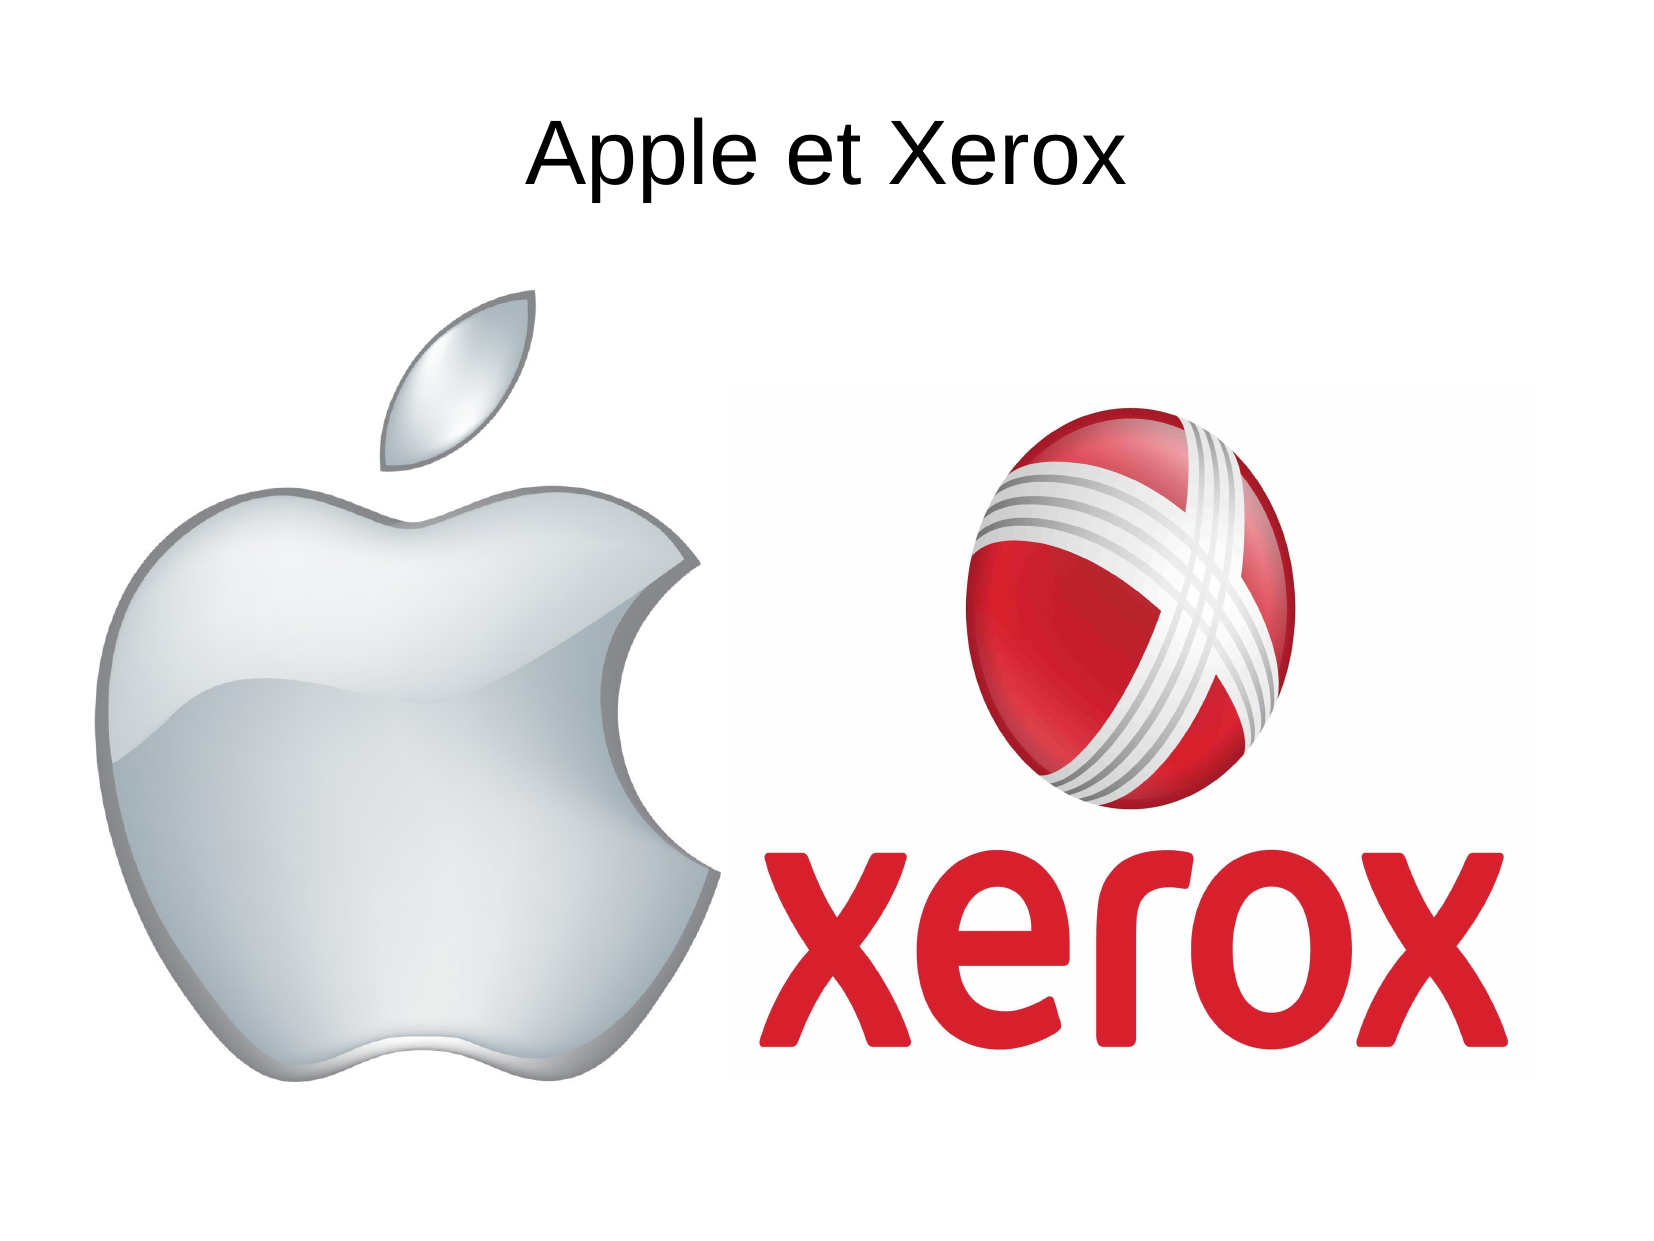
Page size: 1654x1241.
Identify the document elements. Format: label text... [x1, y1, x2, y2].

picture [59, 290, 721, 1082]
picture [732, 384, 1536, 1082]
title Apple et Xerox [82, 49, 1571, 257]
